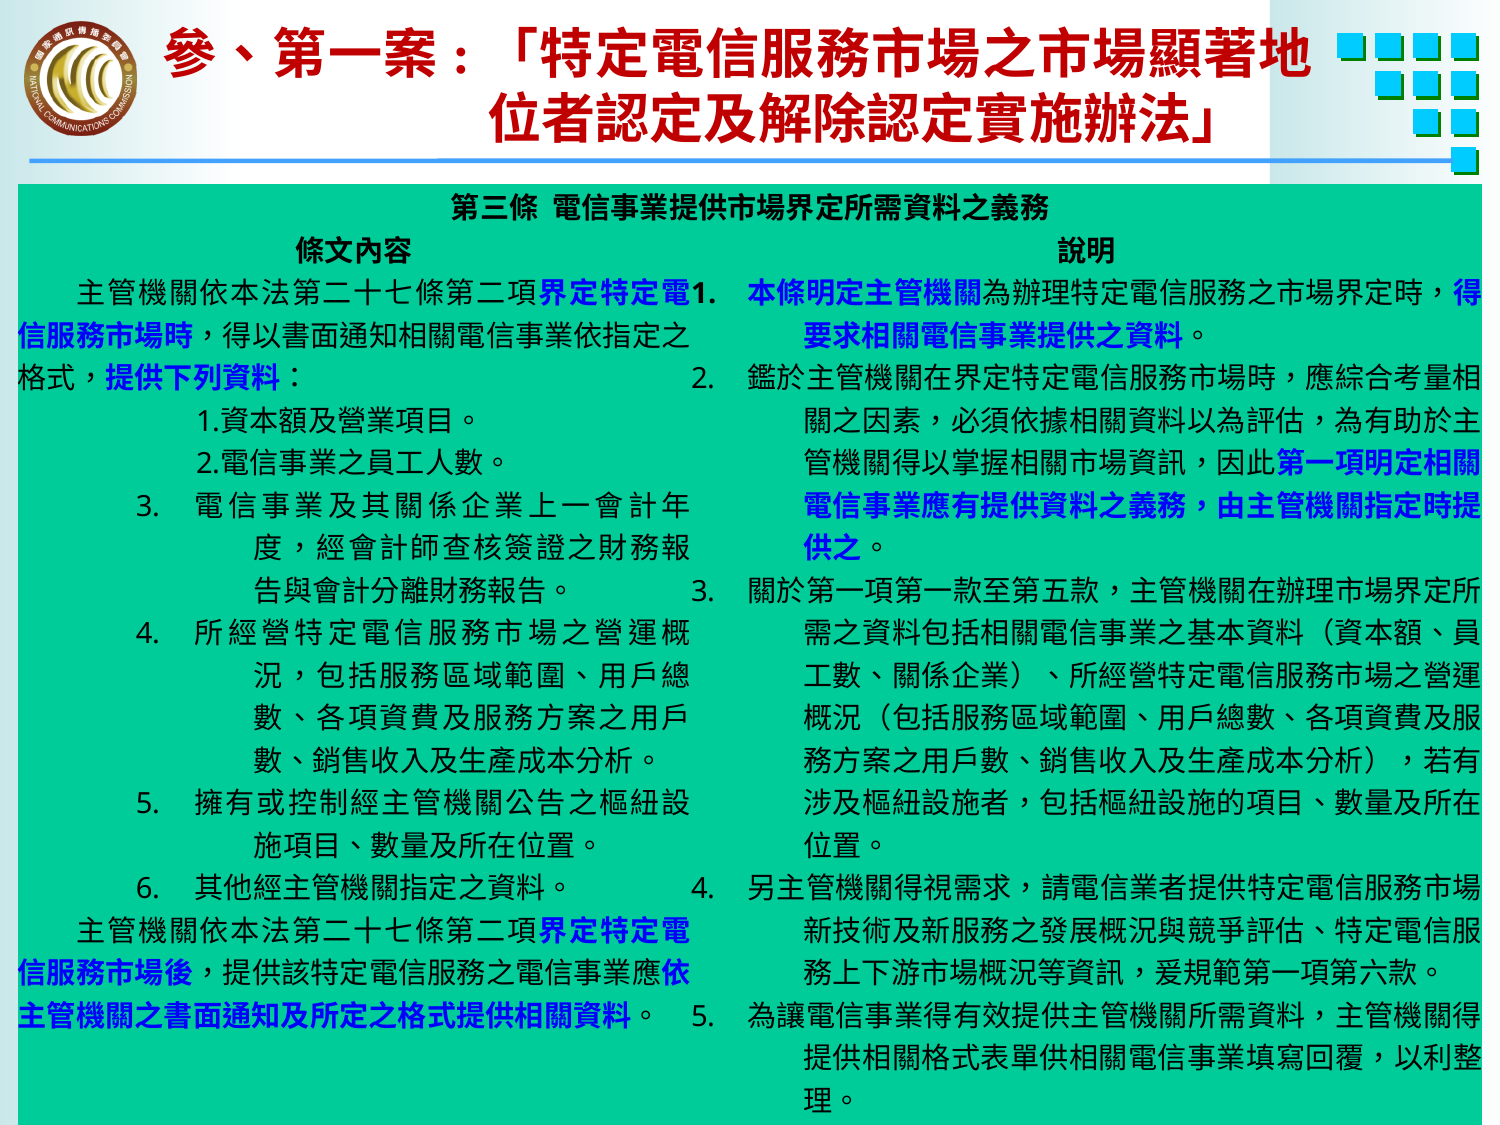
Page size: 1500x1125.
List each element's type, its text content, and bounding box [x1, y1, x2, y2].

table_header 第三條 電信事業提供市場界定所需資料之義務 [18, 184, 1482, 227]
table_cell 本條明定主管機關為辦理特定電信服務之市場界定時，得要求相關電信事業提供之資料。 鑑於主管機關在界定特定電信服務市場時，應綜合考量相關之因素，必須依據相關資料以為評估，為有助於主管機關得以掌握相關市場資訊，因此第一項明定相關電信事業應有提供資料之義務，由主管機關指定時提供之。 關於第一項第一款至第五款，主管機關在辦理市場界定所需之資料包括相關電信事業之基本資料（資本額、員工數、關係企業）、所經營特定電信服務市場之營運概況（包括服務區域範圍、用戶總數、各項資費及服務方案之用戶數、銷售收入及生產成本分析），若有涉及樞紐設施者，包括樞紐設施的項目、數量及所在位置。 另主管機關得視需求，請電信業者提供特定電信服務市場新技術及新服務之發展概況與競爭評估、特定電信服務上下游市場概況等資訊，爰規範第一項第六款。 為讓電信事業得有效提供主管機關所需資料，主管機關得提供相關格式表單供相關電信事業填寫回覆，以利整理。 關於第二項，主管機關完成界定特定電信服務市場後，仍須持續觀察特定電信服務市場變化，爰明定相關電信事業仍應提供相關資料。 [691, 270, 1482, 1125]
table_cell 主管機關依本法第二十七條第二項界定特定電信服務市場時，得以書面通知相關電信事業依指定之格式，提供下列資料： 資本額及營業項目。 電信事業之員工人數。 電信事業及其關係企業上一會計年度，經會計師查核簽證之財務報告與會計分離財務報告。 所經營特定電信服務市場之營運概況，包括服務區域範圍、用戶總數、各項資費及服務方案之用戶數、銷售收入及生產成本分析。 擁有或控制經主管機關公告之樞紐設施項目、數量及所在位置。 其他經主管機關指定之資料。 主管機關依本法第二十七條第二項界定特定電信服務市場後，提供該特定電信服務之電信事業應依主管機關之書面通知及所定之格式提供相關資料。 [18, 270, 691, 1125]
table_cell 說明 [691, 227, 1482, 270]
table_cell 條文內容 [18, 227, 691, 270]
title 參、第一案:「特定電信服務市場之市場顯著地位者認定及解除認定實施辦法」 [147, 7, 1329, 161]
